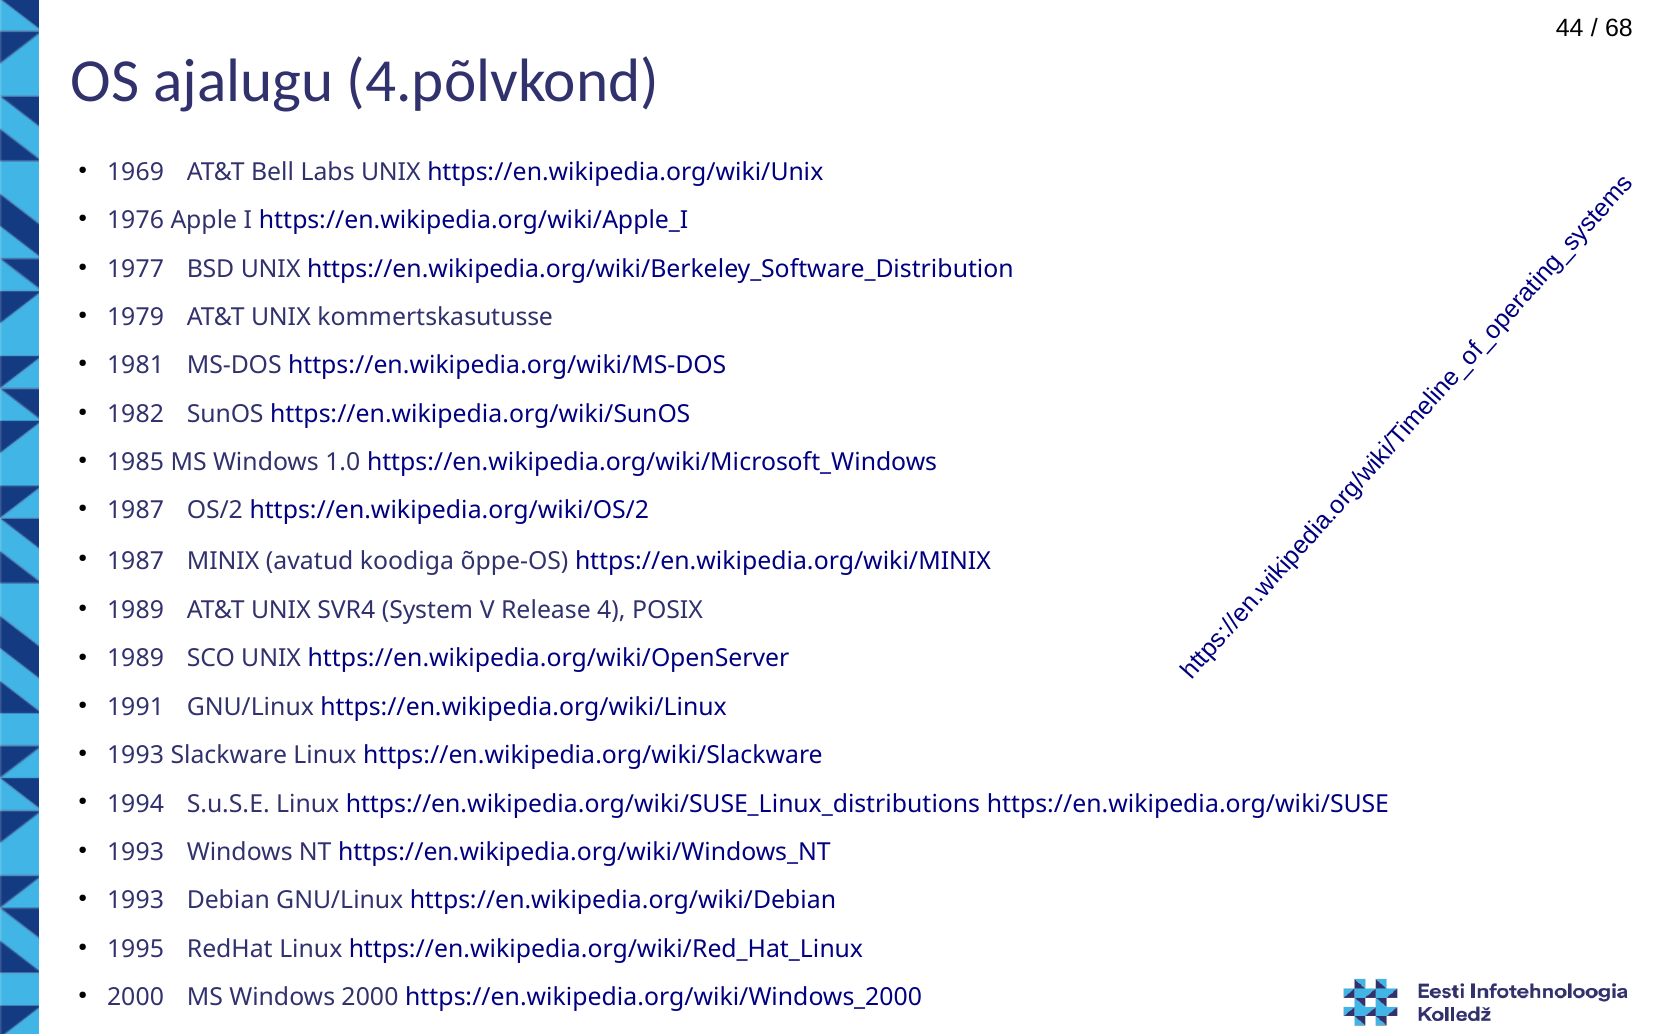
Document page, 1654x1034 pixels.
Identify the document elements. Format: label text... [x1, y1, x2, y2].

title OS ajalugu (4.põlvkond) [70, 41, 1630, 130]
list 1969 AT&T Bell Labs UNIX https://en.wikipedia.org/wiki/Unix 1976 Apple I https://en.wikipedia.org/wiki/Apple_I 1977 BSD UNIX https://en.wikipedia.org/wiki/Berkeley_Software_Distribution 1979 AT&T UNIX kommertskasutusse 1981 MS-DOS https://en.wikipedia.org/wiki/MS-DOS 1982 SunOS https://en.wikipedia.org/wiki/SunOS 1985 MS Windows 1.0 https://en.wikipedia.org/wiki/Microsoft_Windows 1987 OS/2 https://en.wikipedia.org/wiki/OS/2 1987 MINIX (avatud koodiga õppe-OS)‏ https://en.wikipedia.org/wiki/MINIX 1989 AT&T UNIX SVR4 (System V Release 4), POSIX 1989 SCO UNIX https://en.wikipedia.org/wiki/OpenServer 1991 GNU/Linux https://en.wikipedia.org/wiki/Linux 1993 Slackware Linux https://en.wikipedia.org/wiki/Slackware 1994 S.u.S.E. Linux https://en.wikipedia.org/wiki/SUSE_Linux_distributions https://en.wikipedia.org/wiki/SUSE 1993 Windows NT https://en.wikipedia.org/wiki/Windows_NT 1993 Debian GNU/Linux https://en.wikipedia.org/wiki/Debian 1995 RedHat Linux https://en.wikipedia.org/wiki/Red_Hat_Linux 2000 MS Windows 2000 https://en.wikipedia.org/wiki/Windows_2000 [68, 153, 1630, 1016]
text_box https://en.wikipedia.org/wiki/Timeline_of_operating_systems [1159, 146, 1654, 700]
